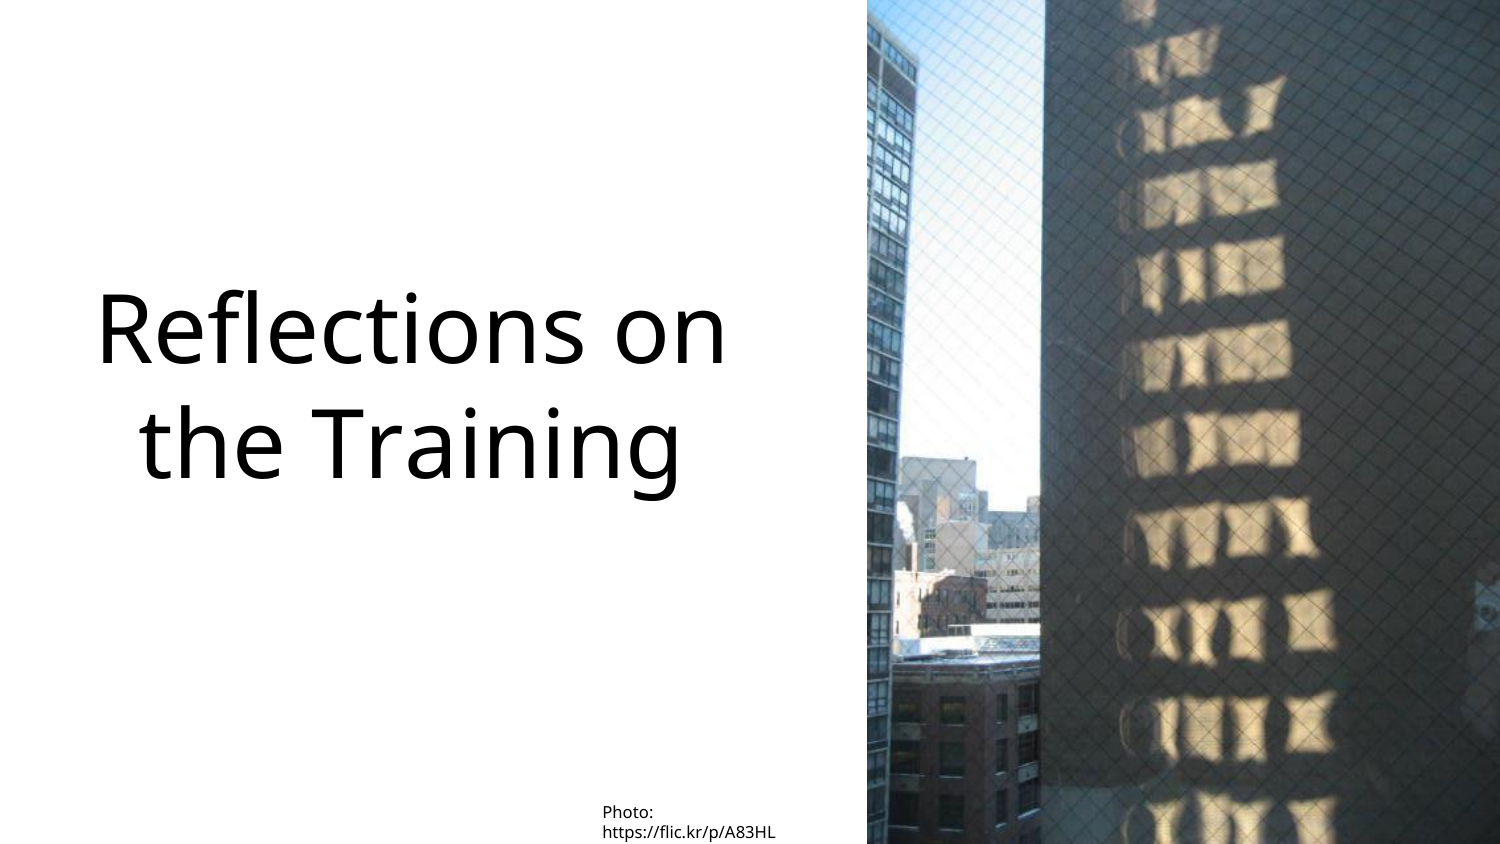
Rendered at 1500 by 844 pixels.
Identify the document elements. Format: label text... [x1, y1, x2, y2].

text_box Photo: https://flic.kr/p/A83HL [587, 786, 845, 837]
picture [867, 0, 1500, 844]
title Reflections on the Training [74, 175, 751, 513]
